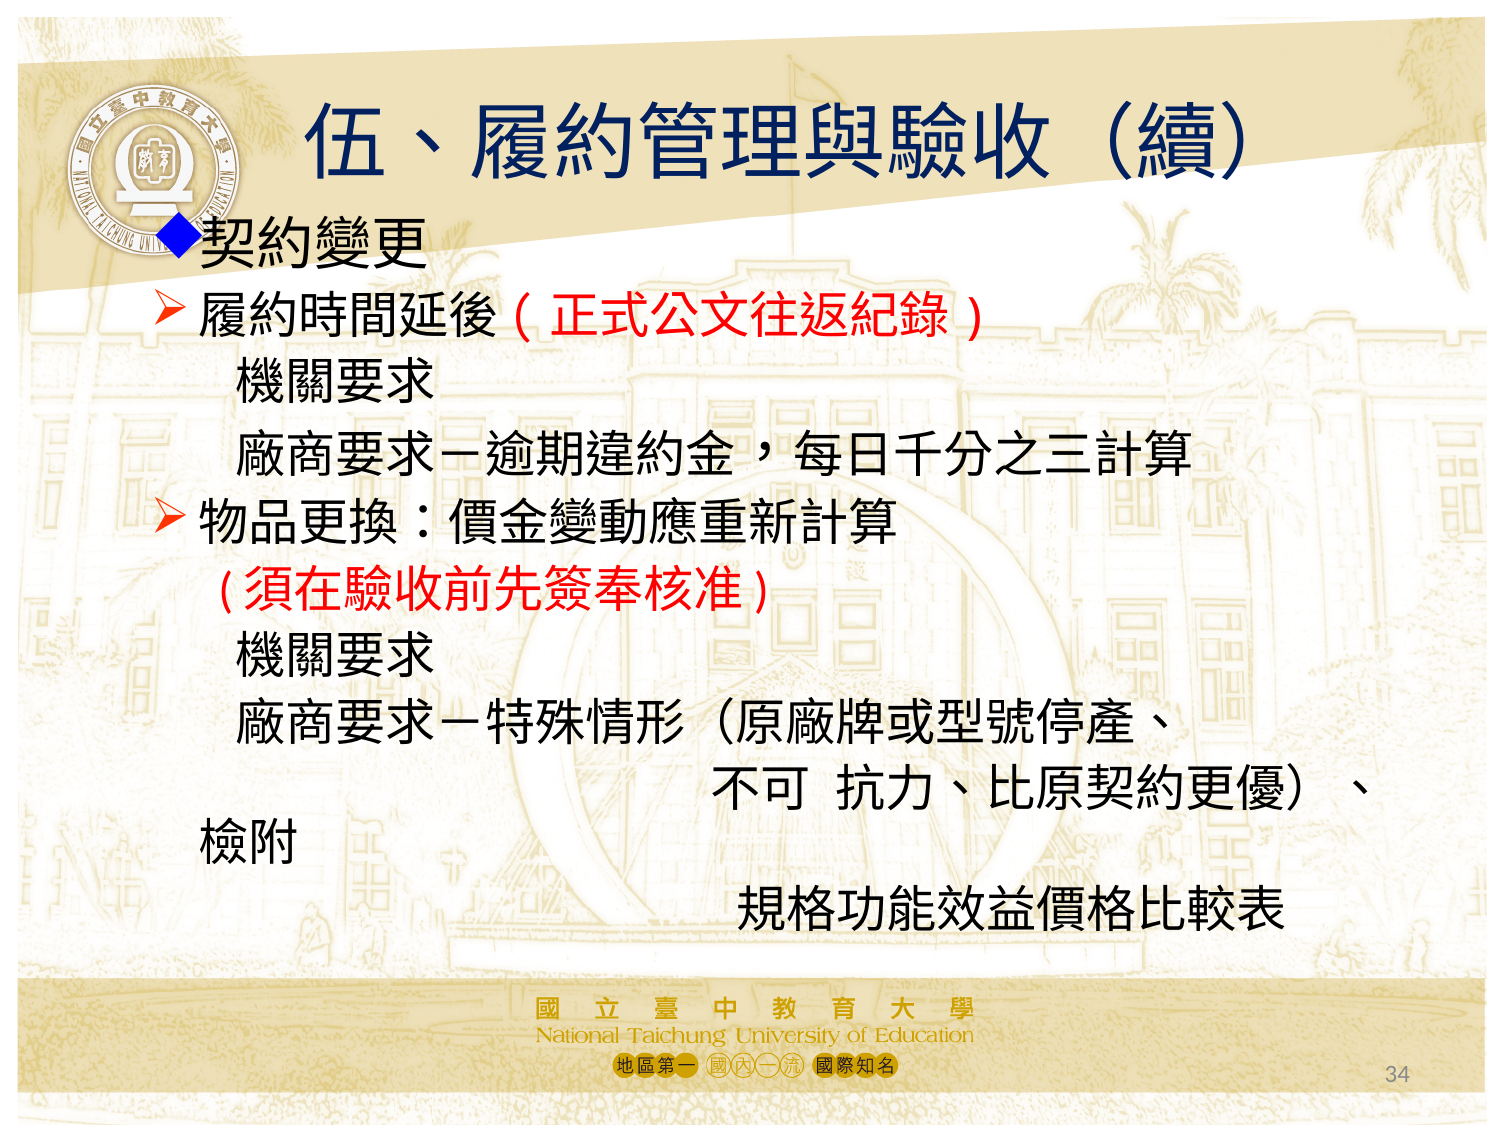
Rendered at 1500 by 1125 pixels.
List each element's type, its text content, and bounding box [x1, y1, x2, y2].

picture [0, 0, 1500, 1125]
text_box <編號> [1074, 1042, 1426, 1103]
title 伍、履約管理與驗收（續） [265, 45, 1341, 208]
list 契約變更 履約時間延後(正式公文往返紀錄) 機關要求 廠商要求－逾期違約金，每日千分之三計算 物品更換：價金變動應重新計算 (須在驗收前先簽奉核准) 機關要求 廠商要求－特殊情形（原廠牌或型號停產、 不可 抗力、比原契約更優）、檢附 規格功能效益價格比較表 [135, 208, 1414, 951]
